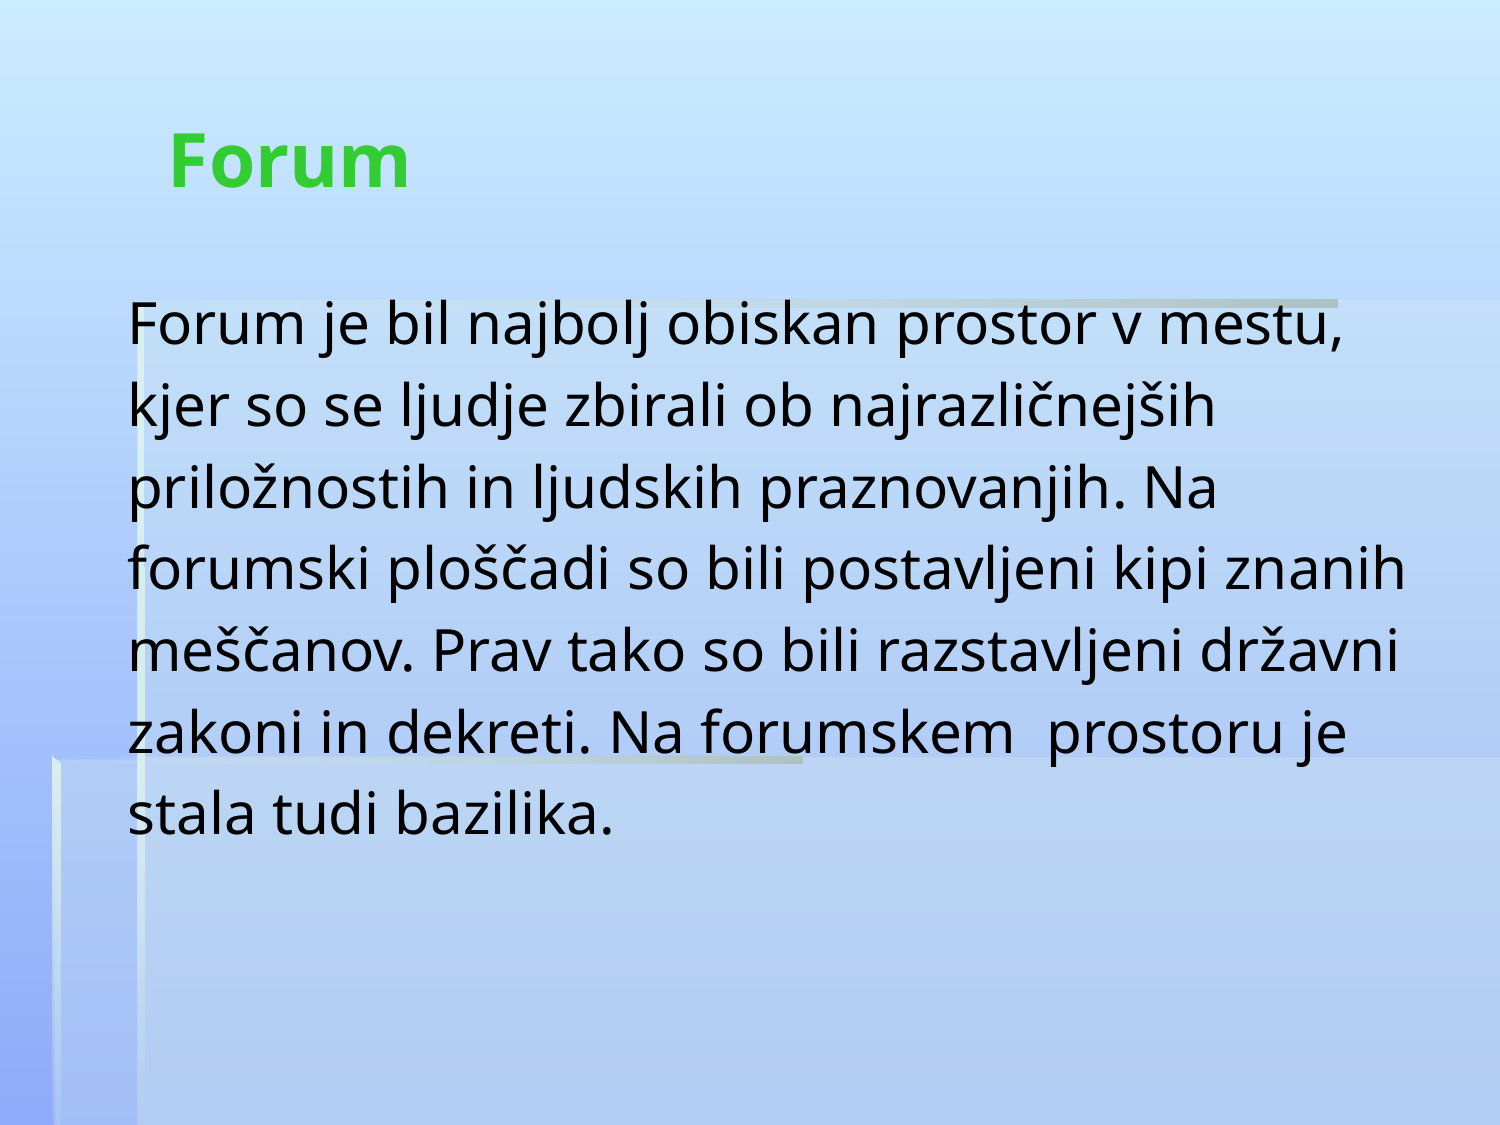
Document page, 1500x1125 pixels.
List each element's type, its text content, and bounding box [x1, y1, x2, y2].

list Forum je bil najbolj obiskan prostor v mestu, kjer so se ljudje zbirali ob najrazličnejših priložnostih in ljudskih praznovanjih. Na forumski ploščadi so bili postavljeni kipi znanih meščanov. Prav tako so bili razstavljeni državni zakoni in dekreti. Na forumskem prostoru je stala tudi bazilika. [112, 278, 1426, 1059]
title Forum [75, 40, 1451, 275]
